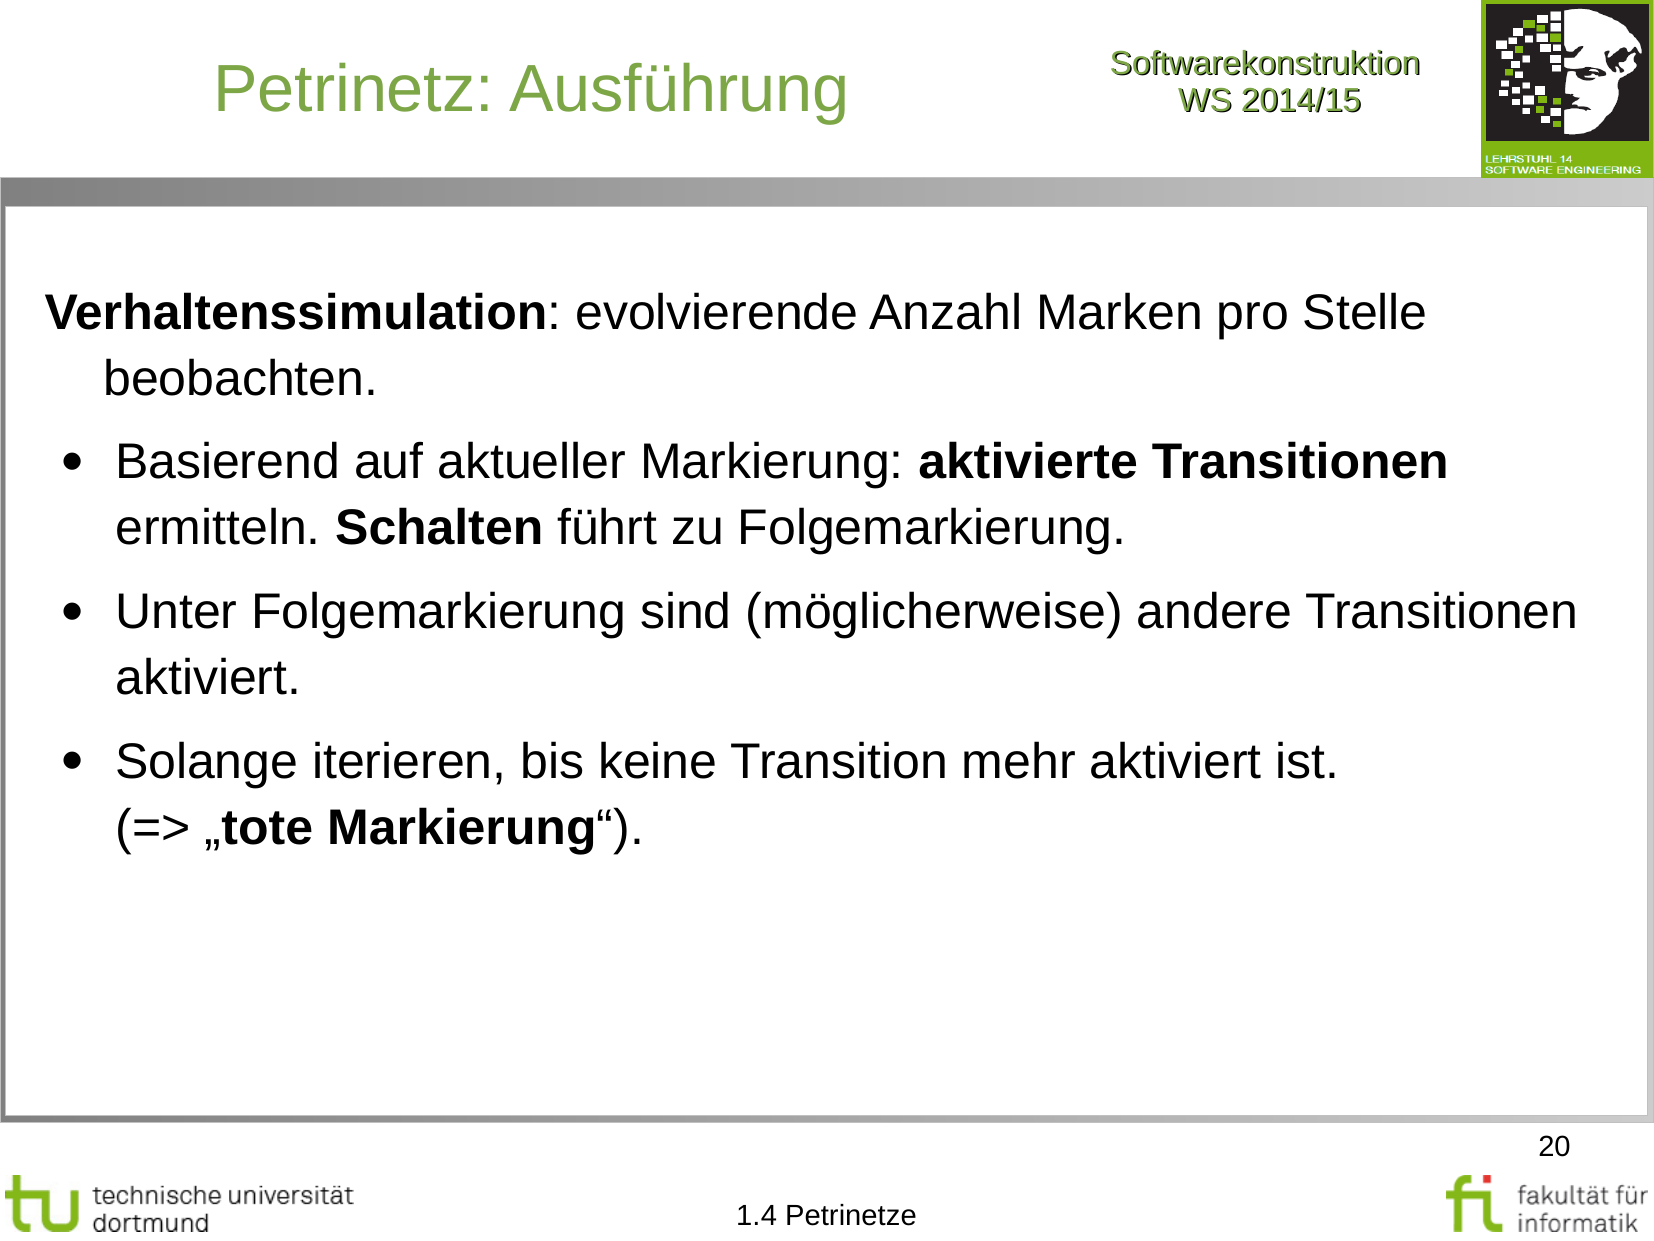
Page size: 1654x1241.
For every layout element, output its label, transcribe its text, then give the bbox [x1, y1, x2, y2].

text_box Verhaltenssimulation: evolvierende Anzahl Marken pro Stelle beobachten. Basierend auf aktueller Markierung: aktivierte Transitionen ermitteln. Schalten führt zu Folgemarkierung. Unter Folgemarkierung sind (möglicherweise) andere Transitionen aktiviert. Solange iterieren, bis keine Transition mehr aktiviert ist. (=> „tote Markierung“). [29, 265, 1625, 1134]
picture [5, 1175, 354, 1232]
picture [1481, 0, 1654, 178]
picture [1446, 1175, 1648, 1232]
title Petrinetz: Ausführung [0, 0, 1064, 178]
